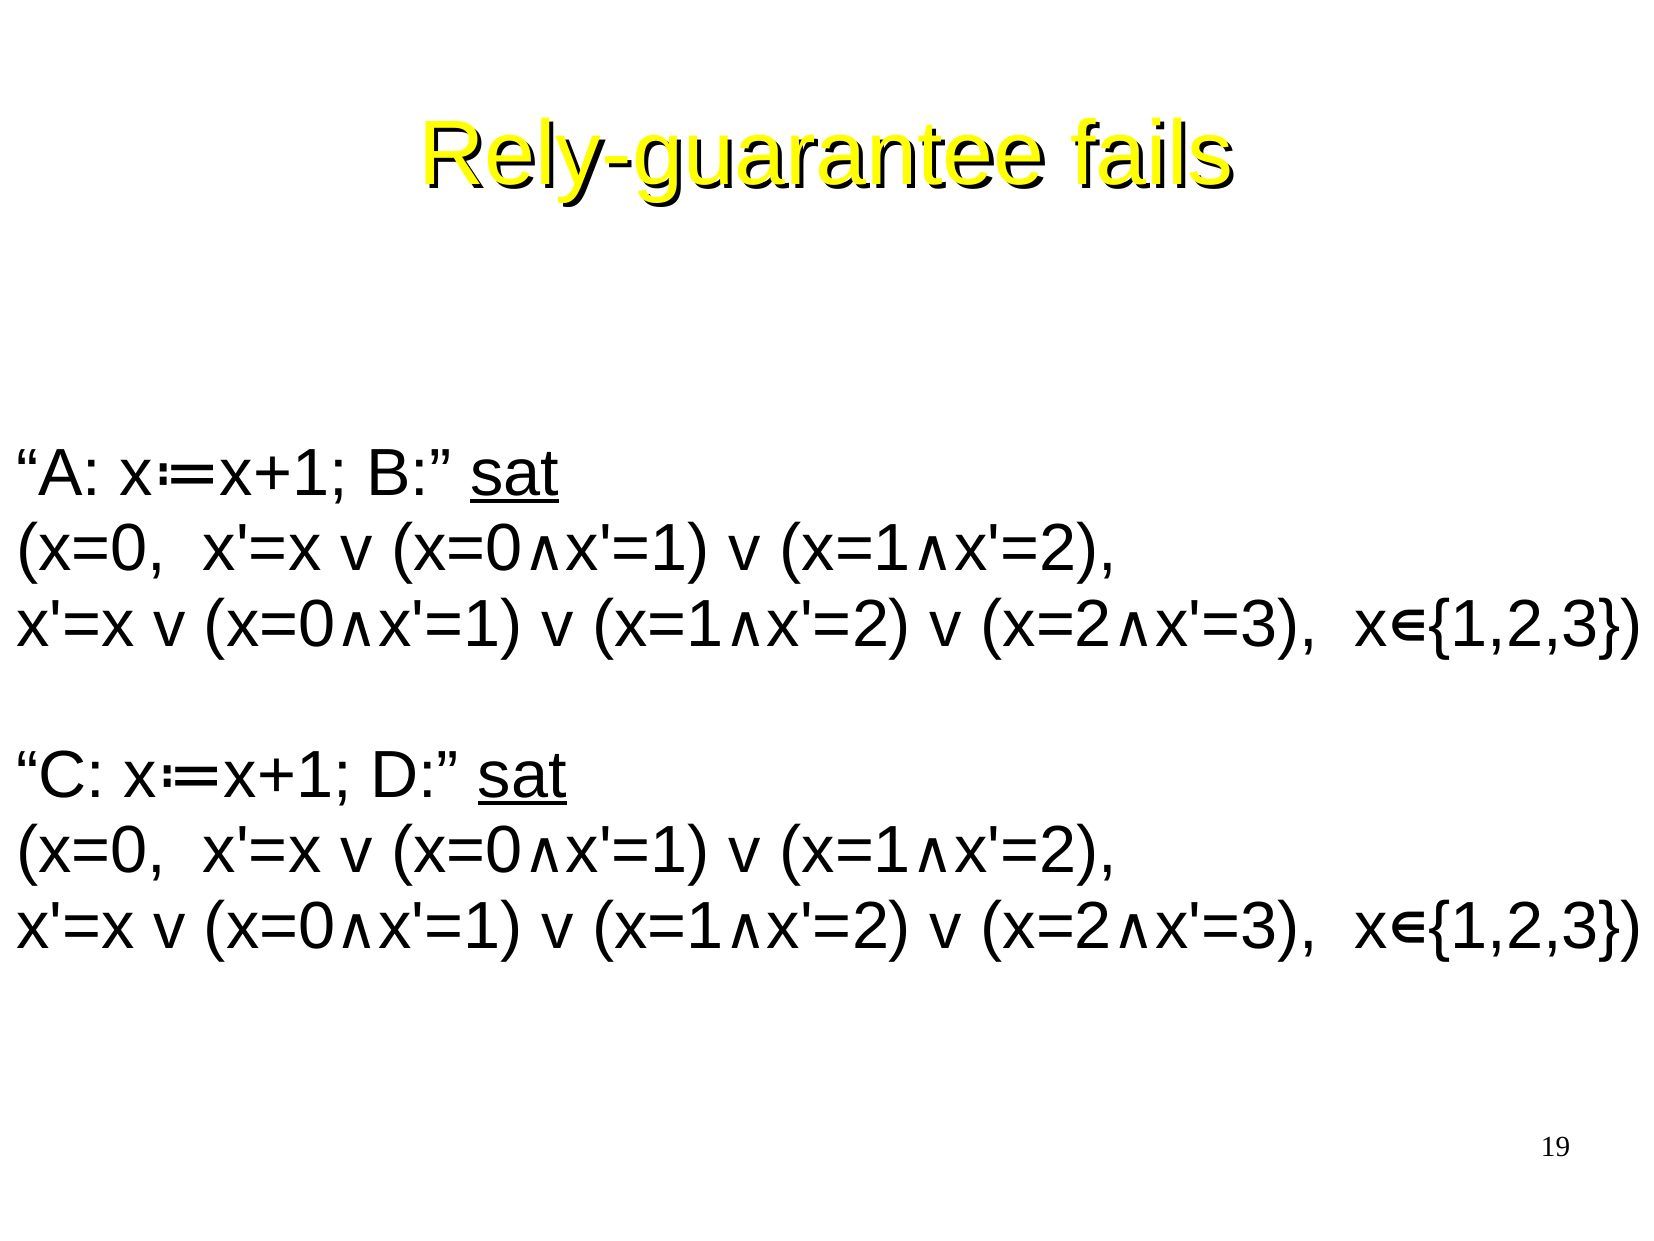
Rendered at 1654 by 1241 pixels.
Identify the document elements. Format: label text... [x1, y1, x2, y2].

subtitle “A: x≔x+1; B:” sat (x=0, x'=x v (x=0∧x'=1) v (x=1∧x'=2), x'=x v (x=0∧x'=1) v (x=1∧x'=2) v (x=2∧x'=3), x∊{1,2,3}) “C: x≔x+1; D:” sat (x=0, x'=x v (x=0∧x'=1) v (x=1∧x'=2), x'=x v (x=0∧x'=1) v (x=1∧x'=2) v (x=2∧x'=3), x∊{1,2,3}) [16, 290, 1653, 1110]
title Rely-guarantee fails [82, 49, 1571, 257]
